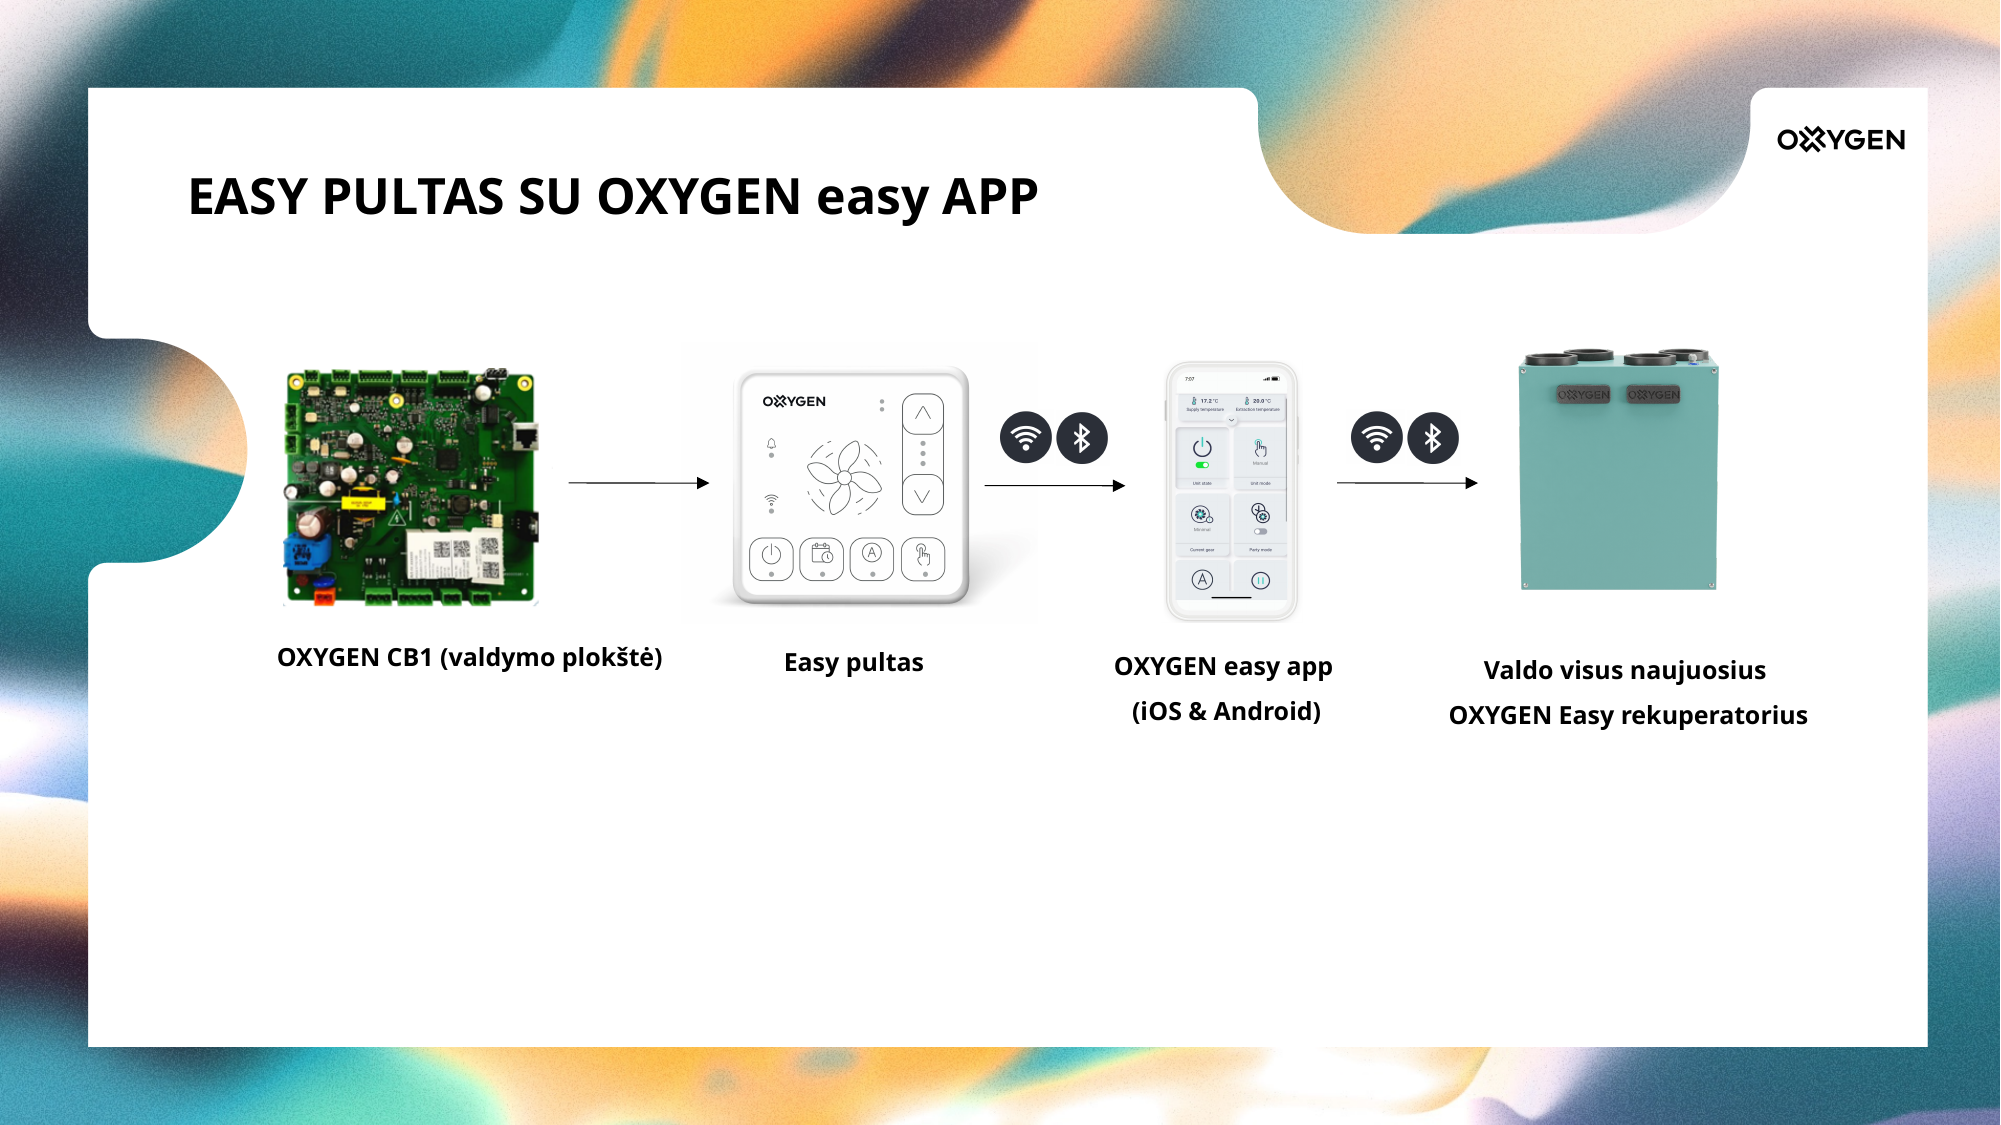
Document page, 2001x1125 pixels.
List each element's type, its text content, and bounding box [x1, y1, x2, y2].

text_box EASY PULTAS SU OXYGEN easy APP [172, 156, 1424, 232]
text_box OXYGEN CB1 (valdymo plokštė) [262, 619, 682, 680]
text_box Easy pultas [769, 623, 1127, 684]
text_box Valdo visus naujuosius OXYGEN Easy rekuperatorius [1419, 631, 1839, 737]
picture [0, 0, 2000, 1125]
text_box OXYGEN easy app (iOS & Android) [1093, 628, 1361, 734]
